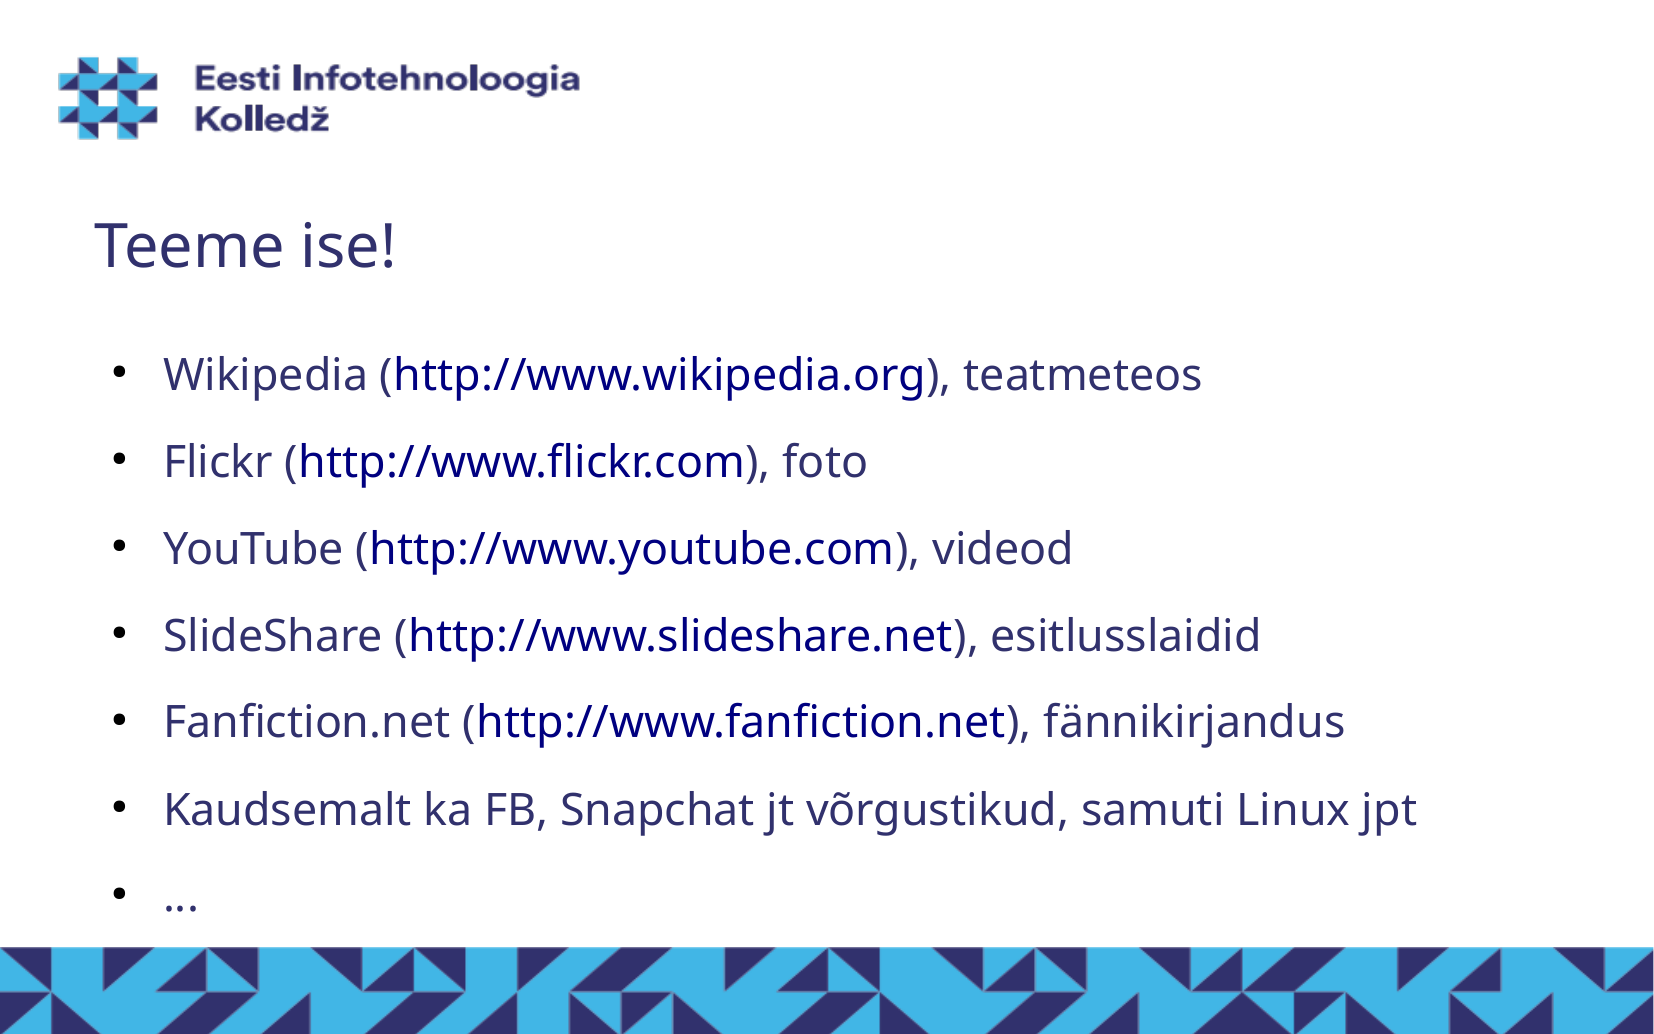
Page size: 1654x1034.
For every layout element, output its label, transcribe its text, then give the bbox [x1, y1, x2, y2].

list Wikipedia (http://www.wikipedia.org), teatmeteos Flickr (http://www.flickr.com), foto YouTube (http://www.youtube.com), videod SlideShare (http://www.slideshare.net), esitlusslaidid Fanfiction.net (http://www.fanfiction.net), fännikirjandus Kaudsemalt ka FB, Snapchat jt võrgustikud, samuti Linux jpt ... [94, 342, 1607, 926]
title Teeme ise! [94, 157, 1607, 330]
